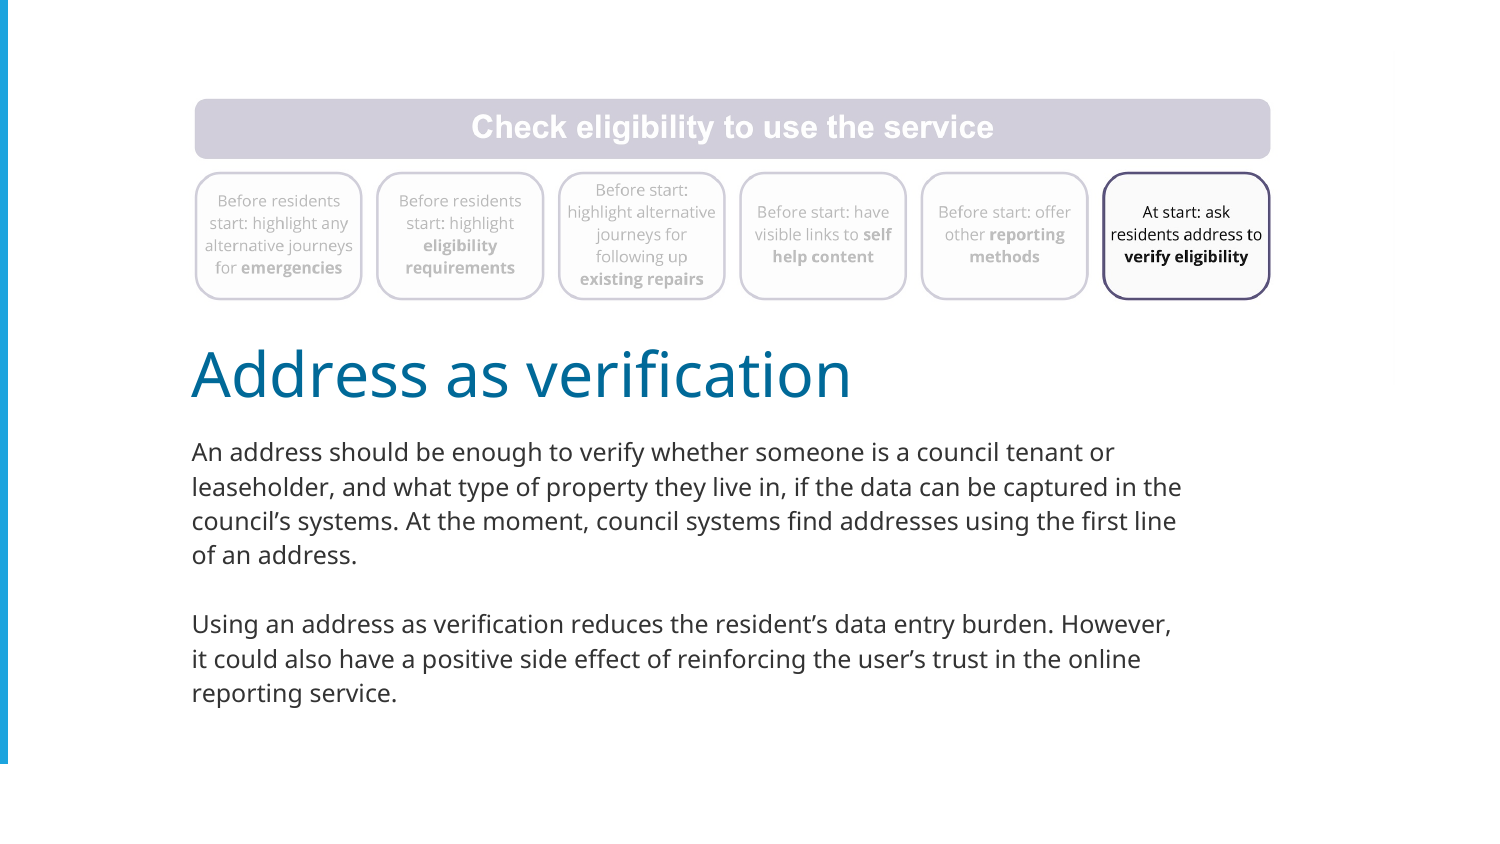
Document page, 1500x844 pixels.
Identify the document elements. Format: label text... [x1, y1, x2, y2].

picture [105, 0, 1395, 401]
text_box Address as verification [176, 320, 1015, 417]
text_box An address should be enough to verify whether someone is a council tenant or leaseholder, and what type of property they live in, if the data can be captured in the council’s systems. At the moment, council systems find addresses using the first line of an address. Using an address as verification reduces the resident’s data entry burden. However, it could also have a positive side effect of reinforcing the user’s trust in the online reporting service. [176, 417, 1202, 686]
text_box [185, 90, 1281, 313]
